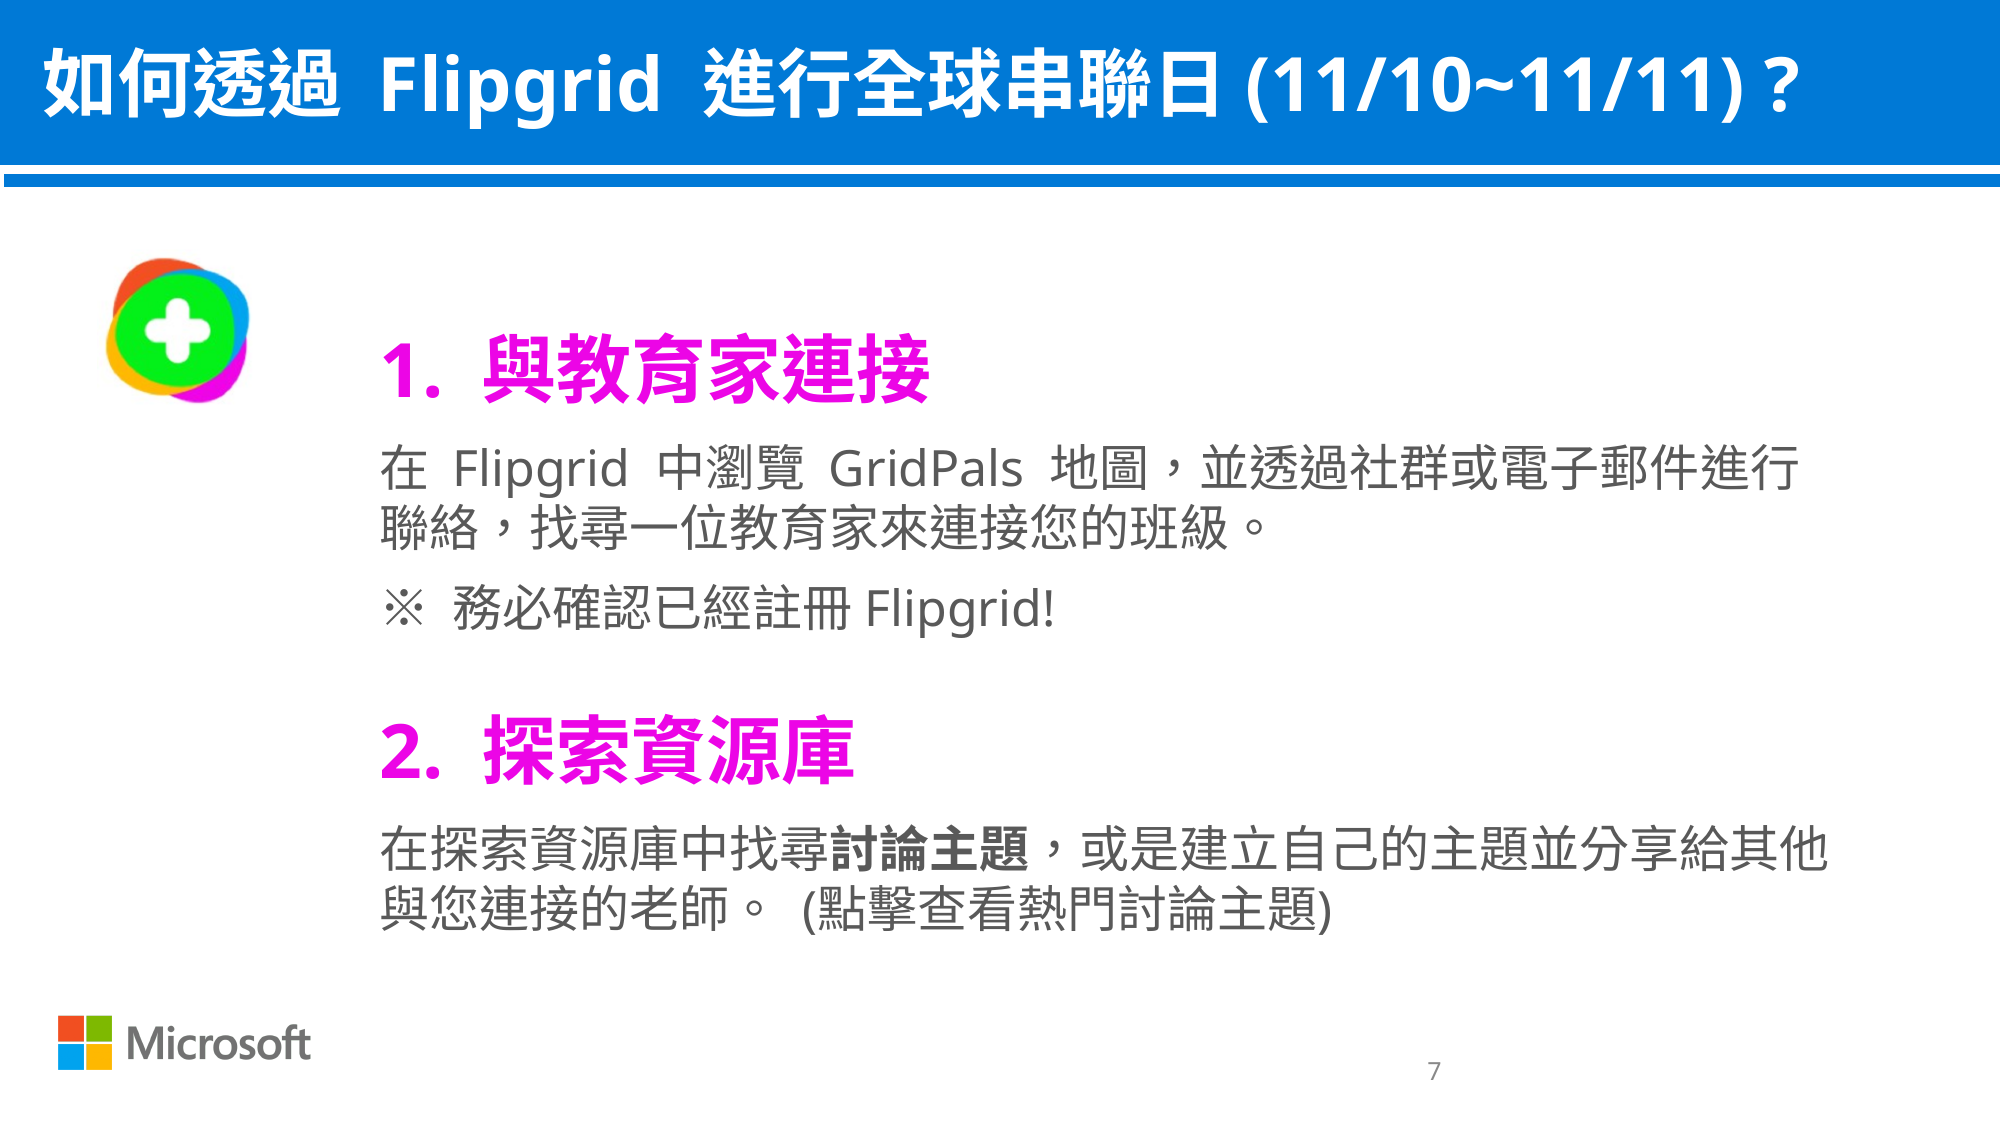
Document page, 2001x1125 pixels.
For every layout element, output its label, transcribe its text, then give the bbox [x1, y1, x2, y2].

text_box [4, 174, 2000, 187]
text_box 在 Flipgrid 中瀏覽 GridPals 地圖，並透過社群或電子郵件進行聯絡，找尋一位教育家來連接您的班級。 ※ 務必確認已經註冊Flipgrid! [364, 428, 1851, 647]
text_box 1. 與教育家連接 [364, 314, 934, 421]
picture [85, 237, 266, 416]
text_box 如何透過 Flipgrid 進行全球串聯日(11/10~11/11) ? [27, 29, 1856, 136]
picture [23, 983, 345, 1102]
text_box [0, 0, 2000, 165]
text_box 在探索資源庫中找尋討論主題，或是建立自己的主題並分享給其他與您連接的老師。 ( 點擊查看熱門討論主題 ) [364, 809, 1851, 947]
text_box 7 [1412, 1042, 1863, 1103]
text_box 2. 探索資源庫 [364, 696, 859, 803]
